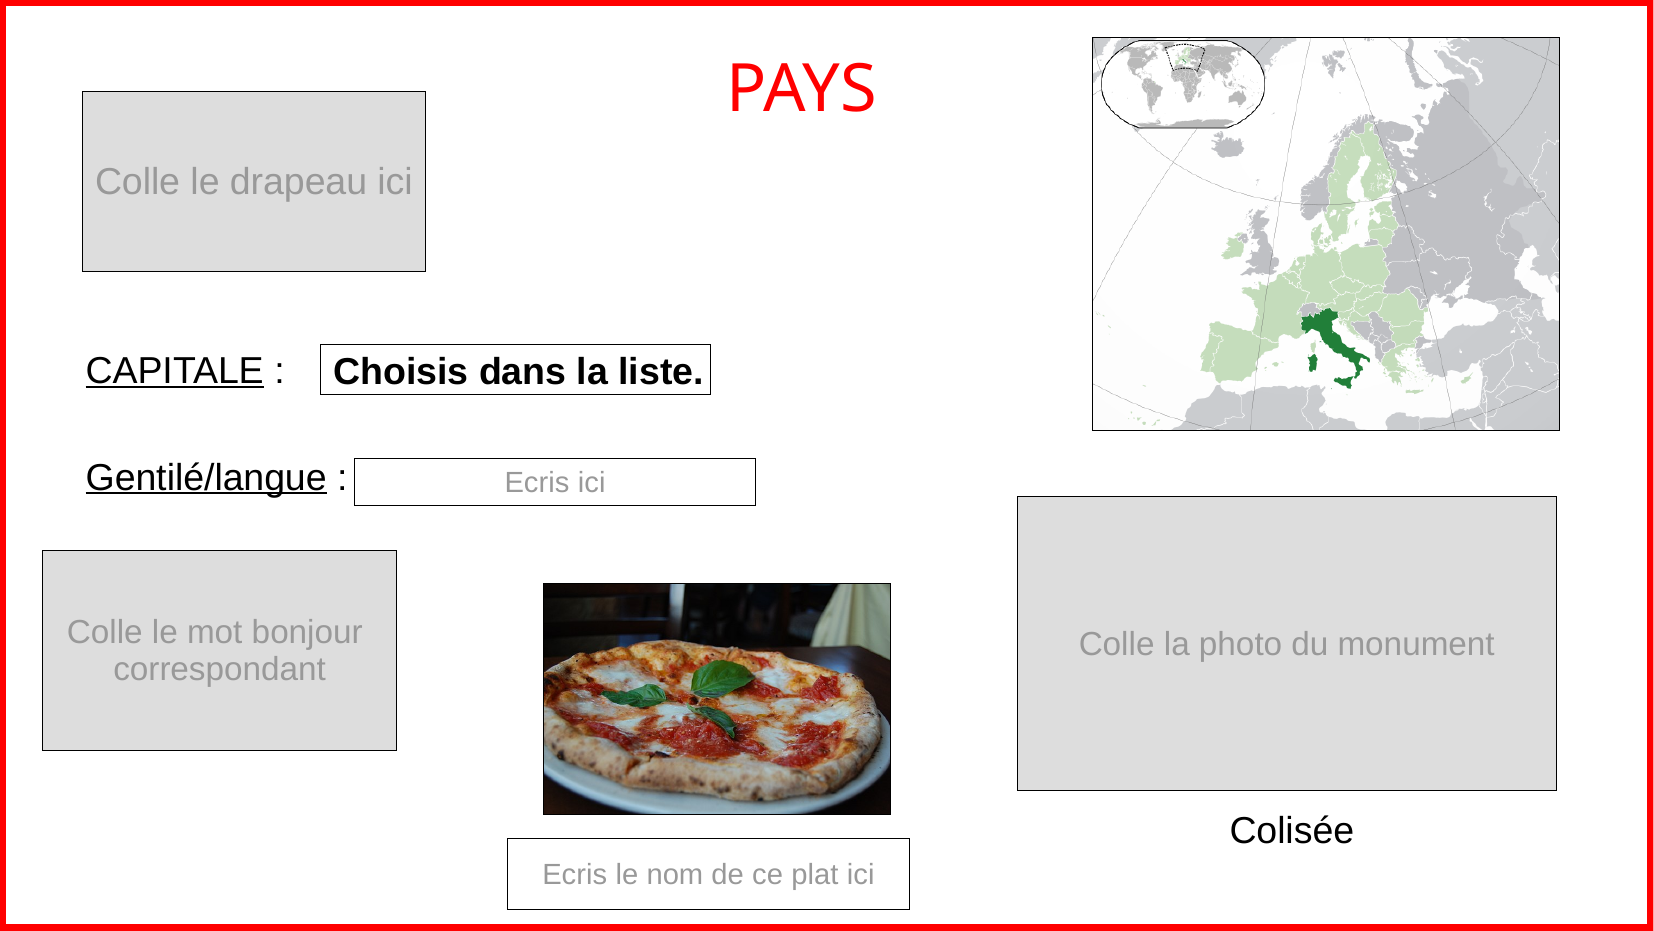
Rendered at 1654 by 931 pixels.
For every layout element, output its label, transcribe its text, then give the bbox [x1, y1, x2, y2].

text_box Colle la photo du monument [1017, 496, 1557, 791]
text_box CAPITALE : [70, 342, 308, 400]
text_box Colisée [1214, 801, 1395, 859]
text_box Colle le drapeau ici [82, 91, 426, 272]
text_box Ecris le nom de ce plat ici [507, 838, 910, 910]
text_box Ecris ici [367, 458, 756, 506]
picture [1092, 37, 1560, 431]
text_box Gentilé/langue : [70, 448, 367, 506]
text_box PAYS [712, 32, 902, 126]
text_box Colle le mot bonjour correspondant [42, 550, 397, 751]
picture [543, 583, 891, 815]
